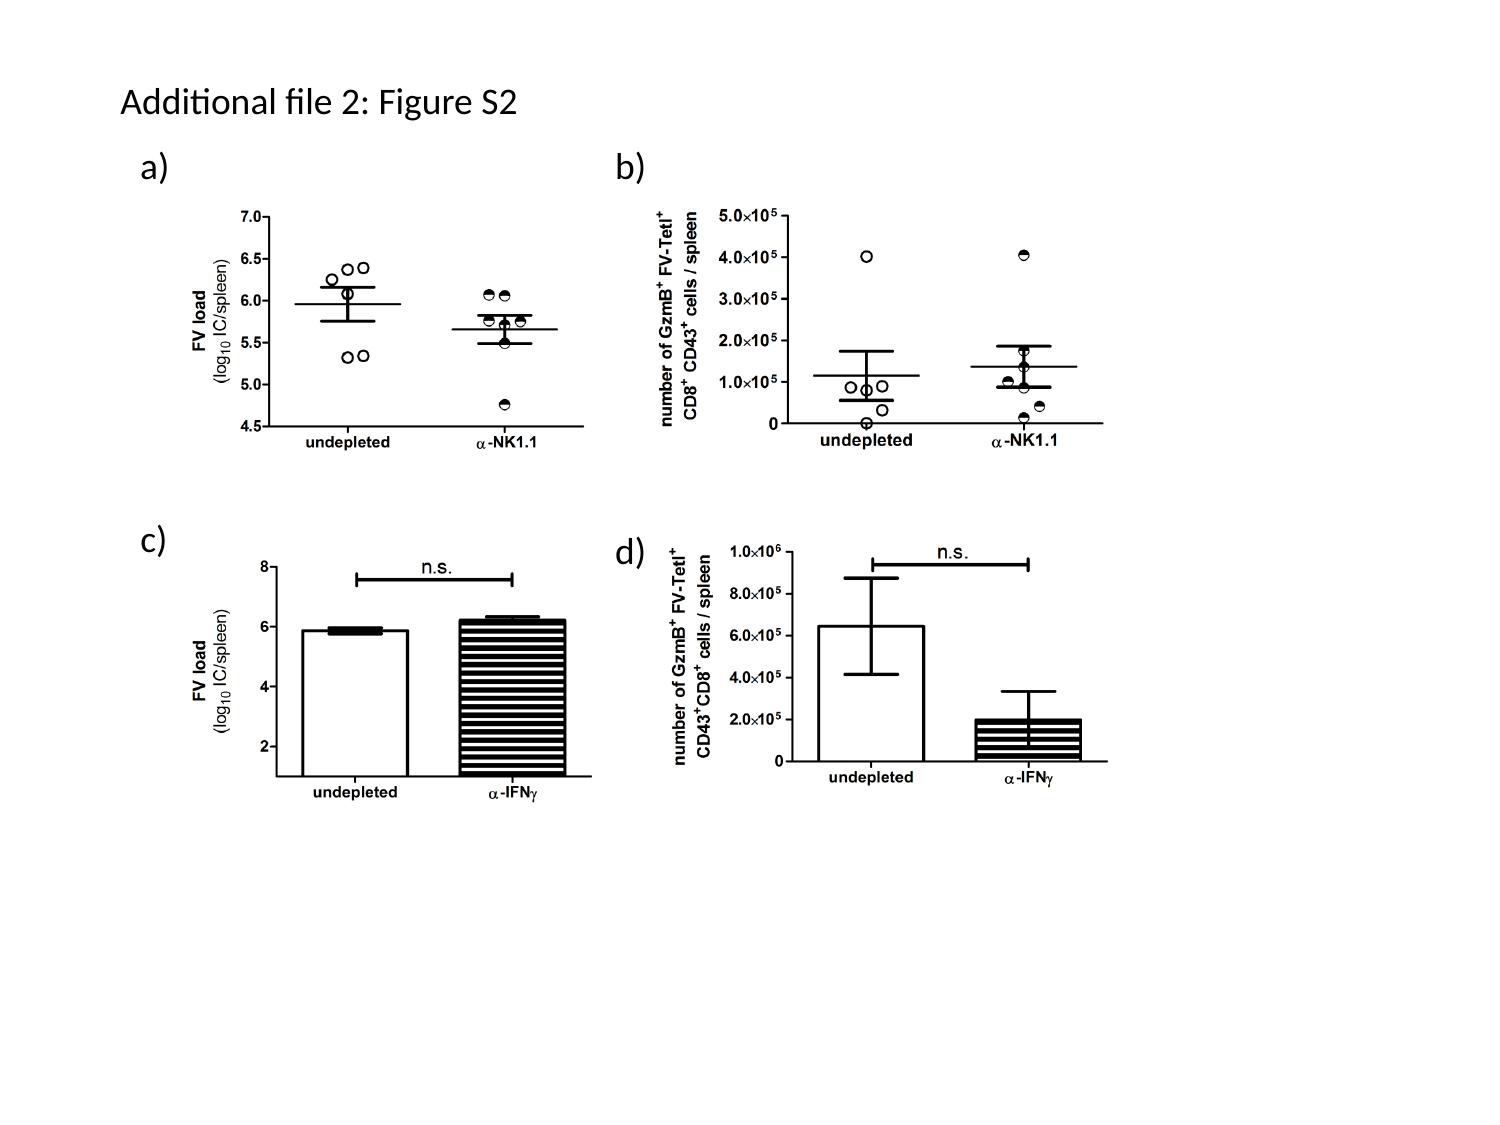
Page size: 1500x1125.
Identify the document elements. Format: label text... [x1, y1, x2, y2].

text_box a) [125, 126, 185, 195]
text_box Additional file 2: Figure S2 [105, 62, 533, 131]
text_box c) [125, 500, 183, 568]
text_box d) [600, 512, 662, 581]
picture [174, 187, 631, 465]
picture [637, 185, 1155, 463]
picture [650, 522, 1155, 800]
text_box b) [600, 126, 662, 195]
picture [174, 537, 639, 815]
